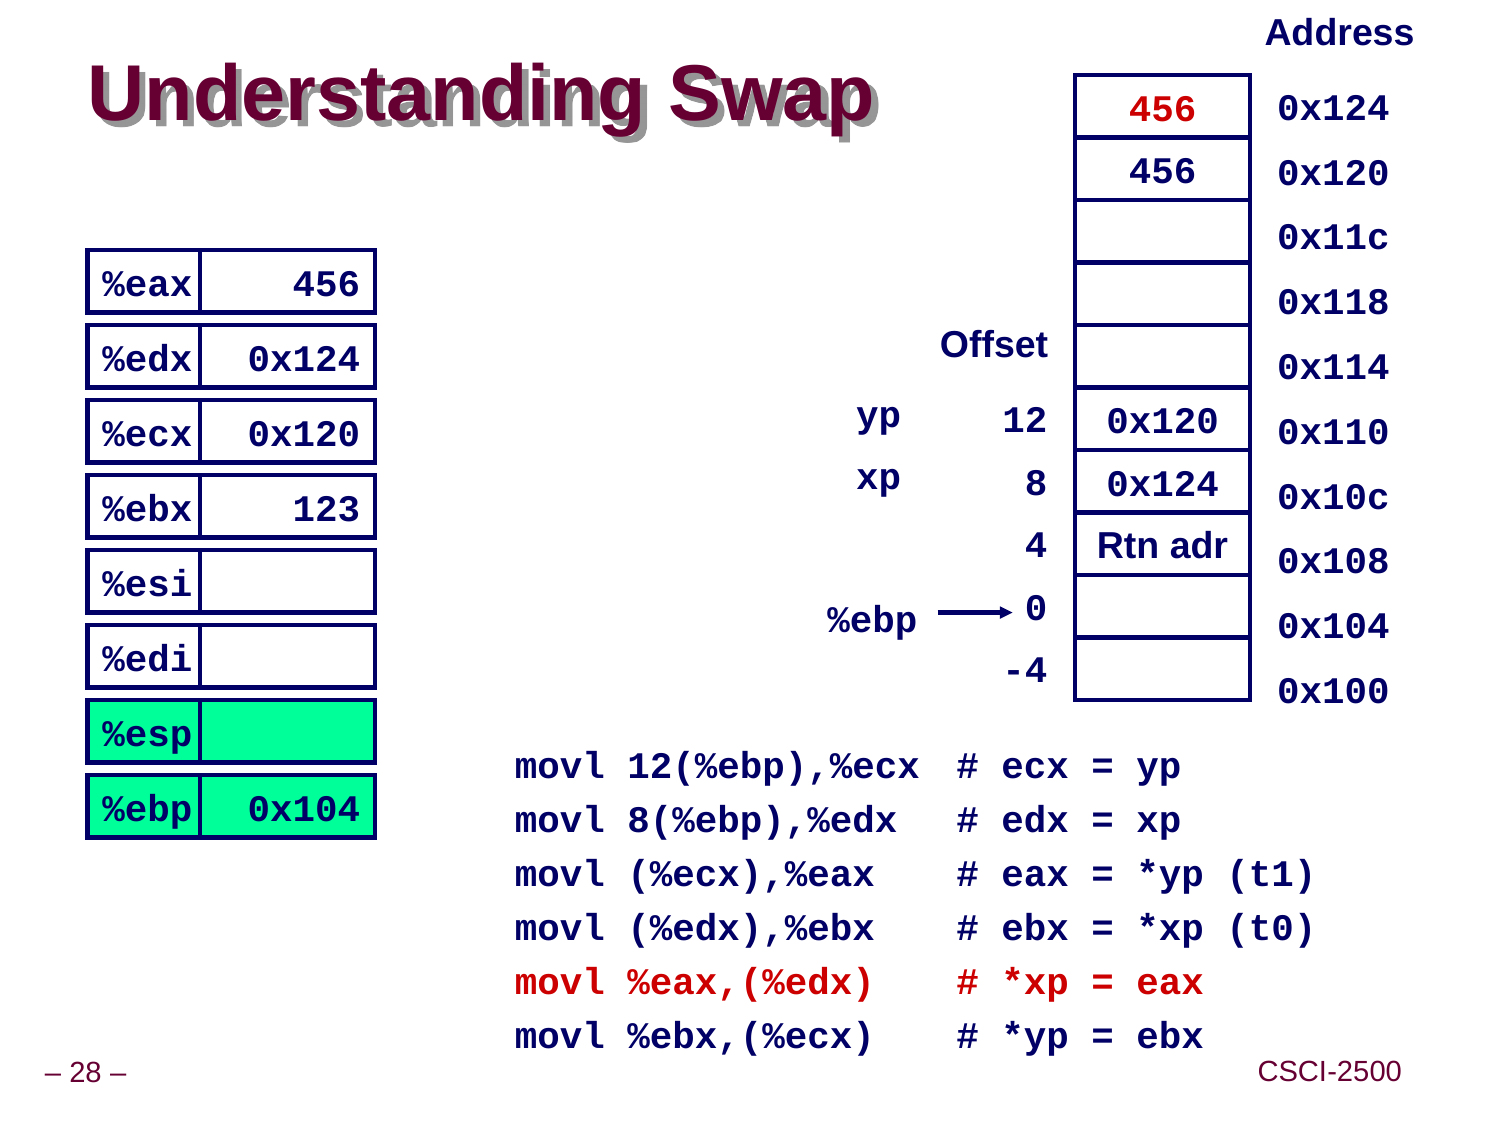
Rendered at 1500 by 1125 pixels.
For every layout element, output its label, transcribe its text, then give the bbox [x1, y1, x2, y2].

text_box 456 [1074, 75, 1251, 137]
text_box 0x108 [1262, 528, 1463, 590]
text_box 0x110 [1262, 399, 1463, 460]
text_box 0x114 [1262, 334, 1463, 395]
title Understanding Swap [87, 45, 1134, 149]
text_box %esi [87, 549, 199, 613]
text_box Offset [925, 312, 1064, 373]
text_box [199, 549, 375, 613]
text_box yp [824, 387, 933, 444]
text_box 456 [199, 249, 375, 313]
text_box 0x120 [199, 399, 375, 463]
text_box movl 12(%ebp),%ecx # ecx = yp movl 8(%ebp),%edx # edx = xp movl (%ecx),%eax # eax = *yp (t1) movl (%edx),%ebx # ebx = *xp (t0) movl %eax,(%edx) # *xp = eax movl %ebx,(%ecx) # *yp = ebx [425, 724, 1401, 1064]
text_box %esp [87, 699, 199, 763]
text_box 456 [1074, 137, 1251, 200]
text_box 0x124 [1262, 74, 1463, 136]
text_box -4 [987, 637, 1085, 698]
text_box [199, 624, 375, 688]
text_box Address [1249, 0, 1430, 61]
text_box %ebx [87, 474, 199, 538]
text_box 0x124 [199, 324, 375, 388]
text_box %ebp [812, 587, 933, 648]
text_box [199, 699, 375, 763]
text_box 0 [987, 574, 1085, 636]
text_box %edi [87, 624, 199, 688]
text_box 0x120 [1262, 139, 1463, 201]
text_box 123 [199, 474, 375, 538]
text_box %eax [87, 249, 199, 313]
text_box %edx [87, 324, 199, 388]
text_box [1074, 200, 1251, 388]
text_box 0x10c [1262, 463, 1463, 525]
text_box xp [824, 450, 933, 506]
text_box [1074, 575, 1251, 700]
text_box 4 [987, 512, 1085, 573]
text_box Rtn adr [1074, 512, 1251, 575]
text_box %ecx [87, 399, 199, 463]
text_box 0x118 [1262, 269, 1463, 330]
text_box 0x120 [1074, 388, 1251, 450]
text_box 8 [987, 449, 1085, 511]
text_box 0x104 [199, 774, 375, 838]
text_box 0x100 [1262, 658, 1463, 719]
text_box 0x104 [1262, 593, 1463, 655]
text_box %ebp [87, 774, 199, 838]
text_box 12 [987, 387, 1085, 448]
text_box 0x124 [1074, 450, 1251, 512]
text_box 0x11c [1262, 204, 1463, 266]
